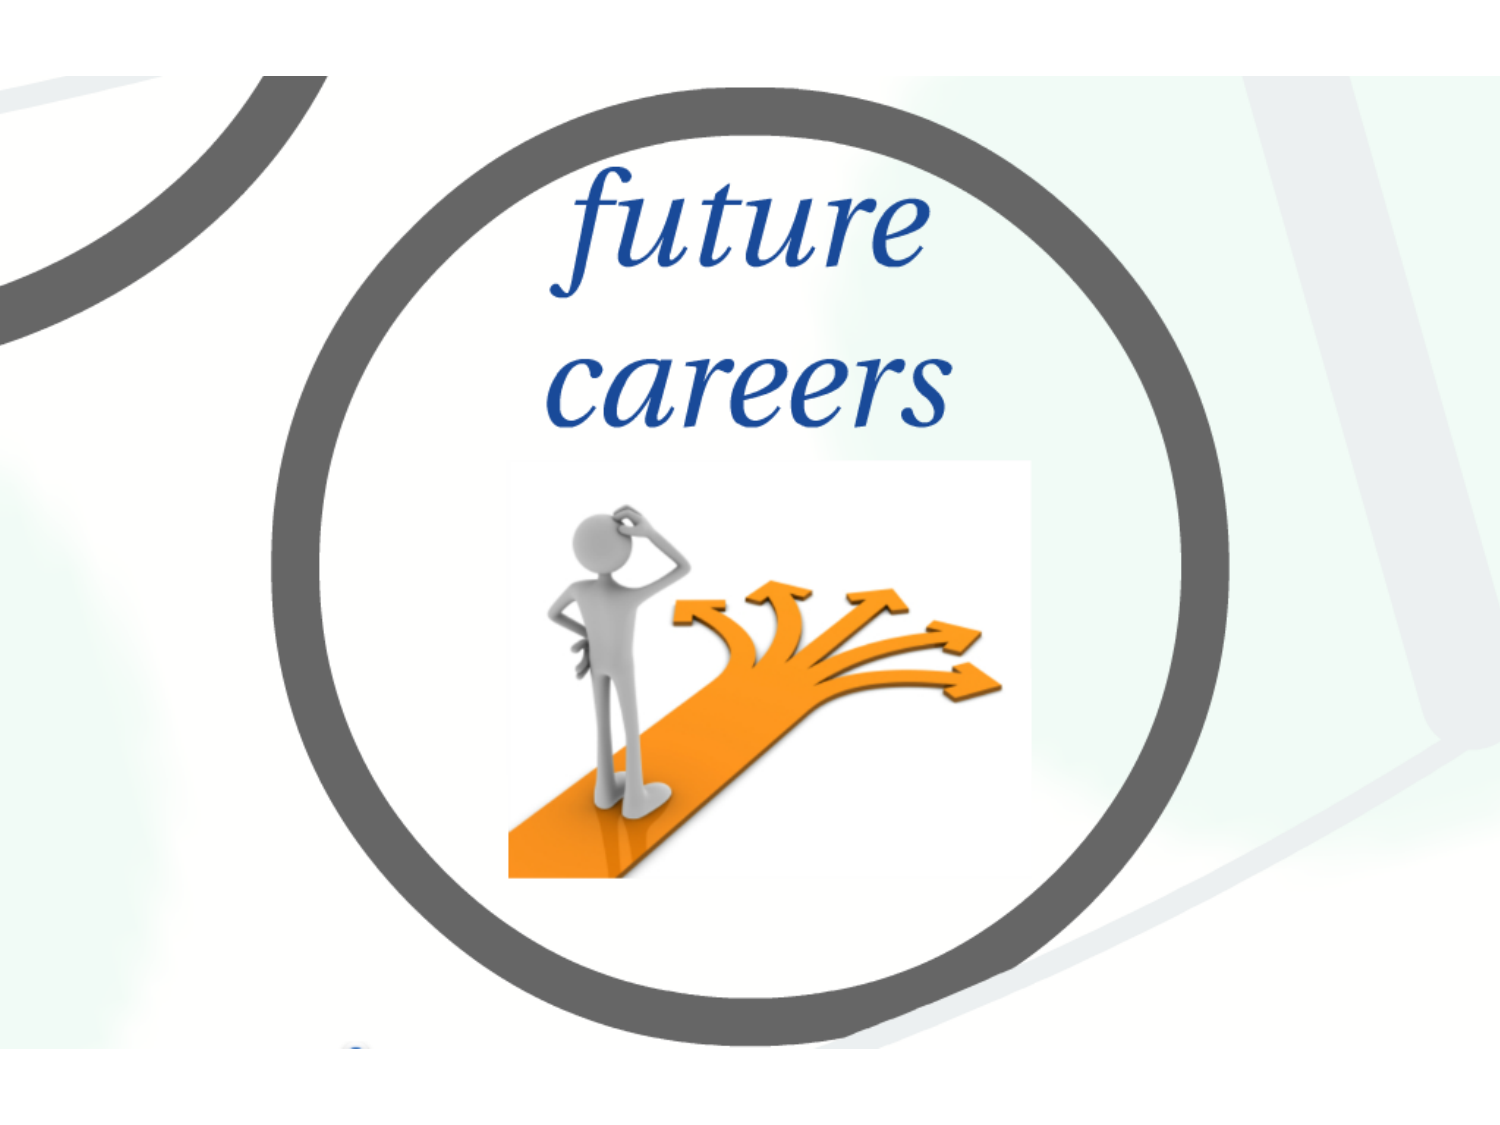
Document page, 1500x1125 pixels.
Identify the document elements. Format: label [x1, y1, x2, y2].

picture [0, 76, 1500, 1049]
